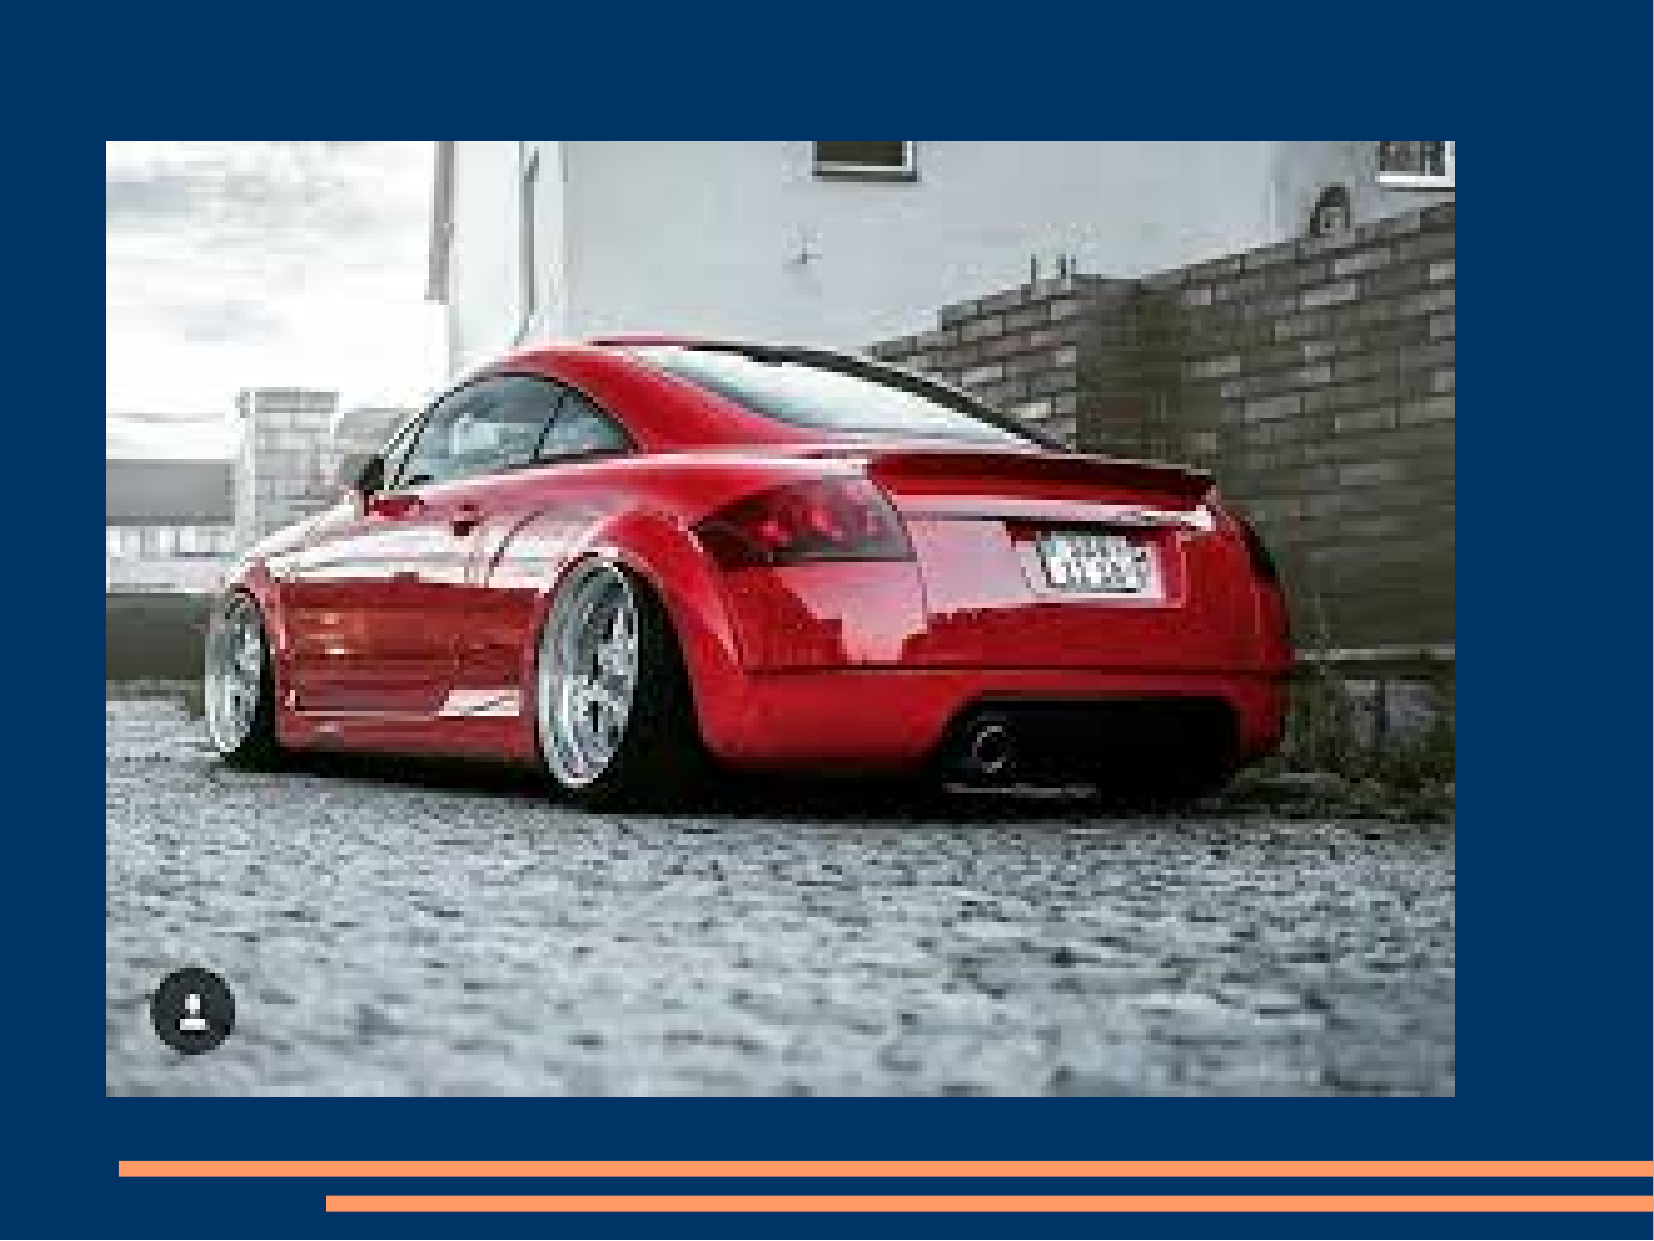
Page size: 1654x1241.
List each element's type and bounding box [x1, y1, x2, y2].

picture [106, 141, 1455, 1097]
